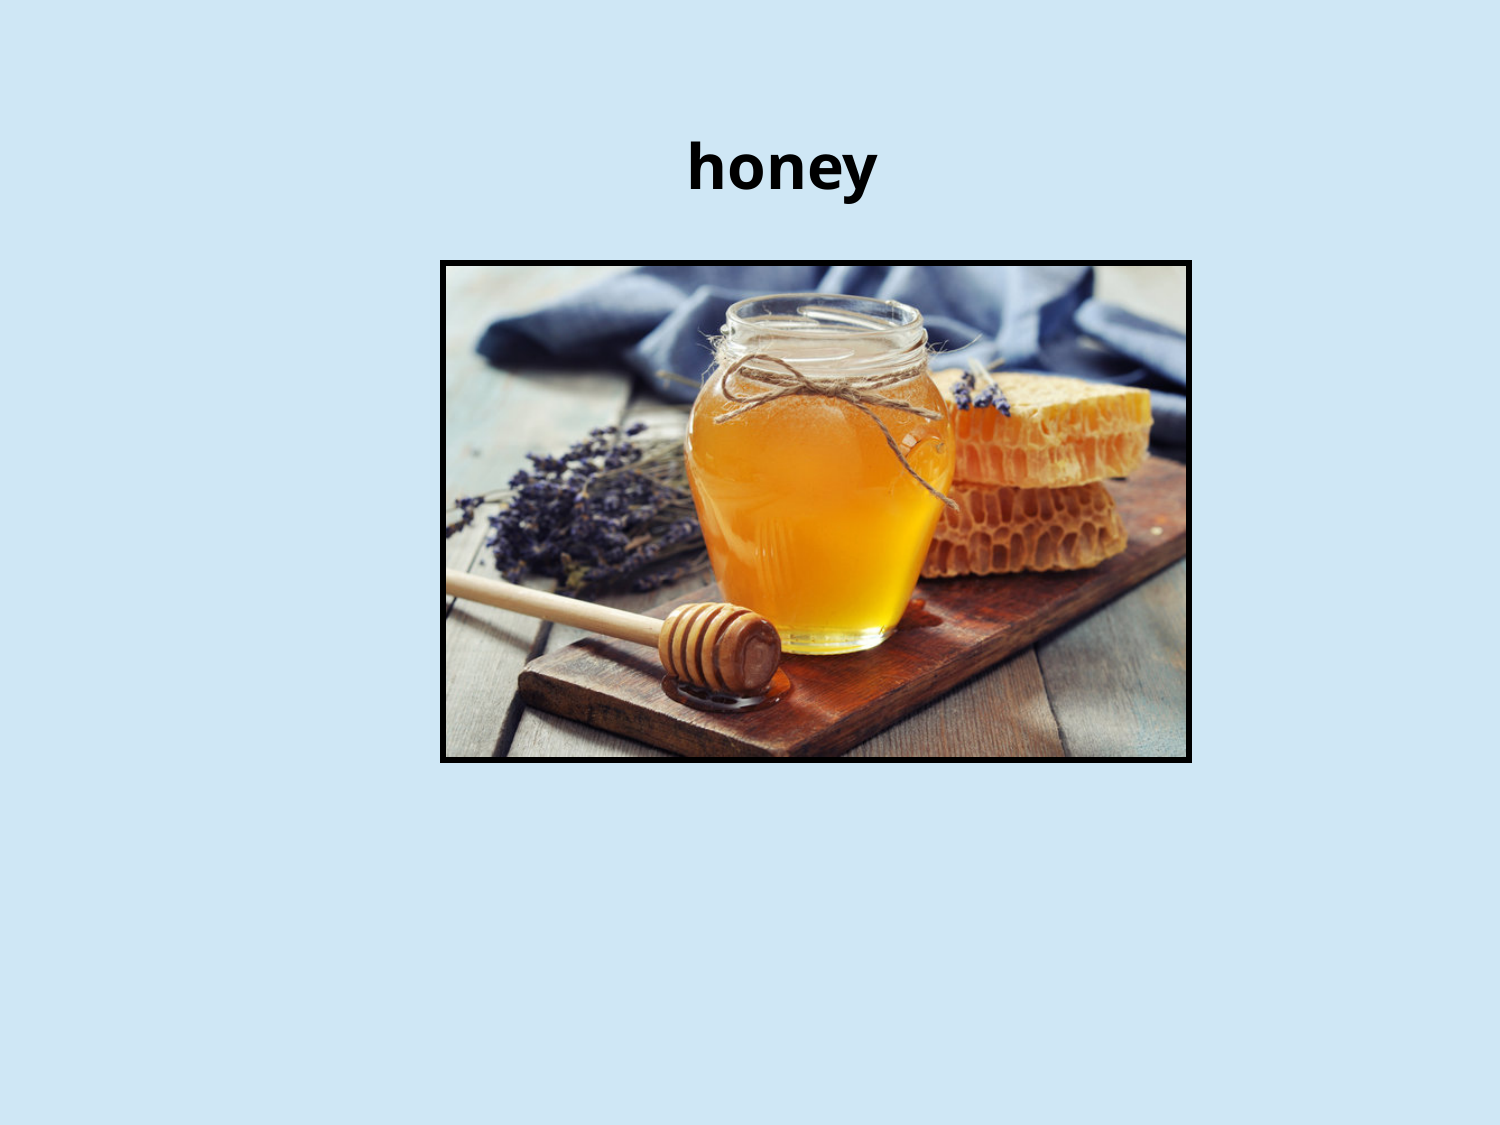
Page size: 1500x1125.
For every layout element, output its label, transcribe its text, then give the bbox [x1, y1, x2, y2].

picture [446, 266, 1186, 757]
text_box honey [321, 44, 1243, 210]
